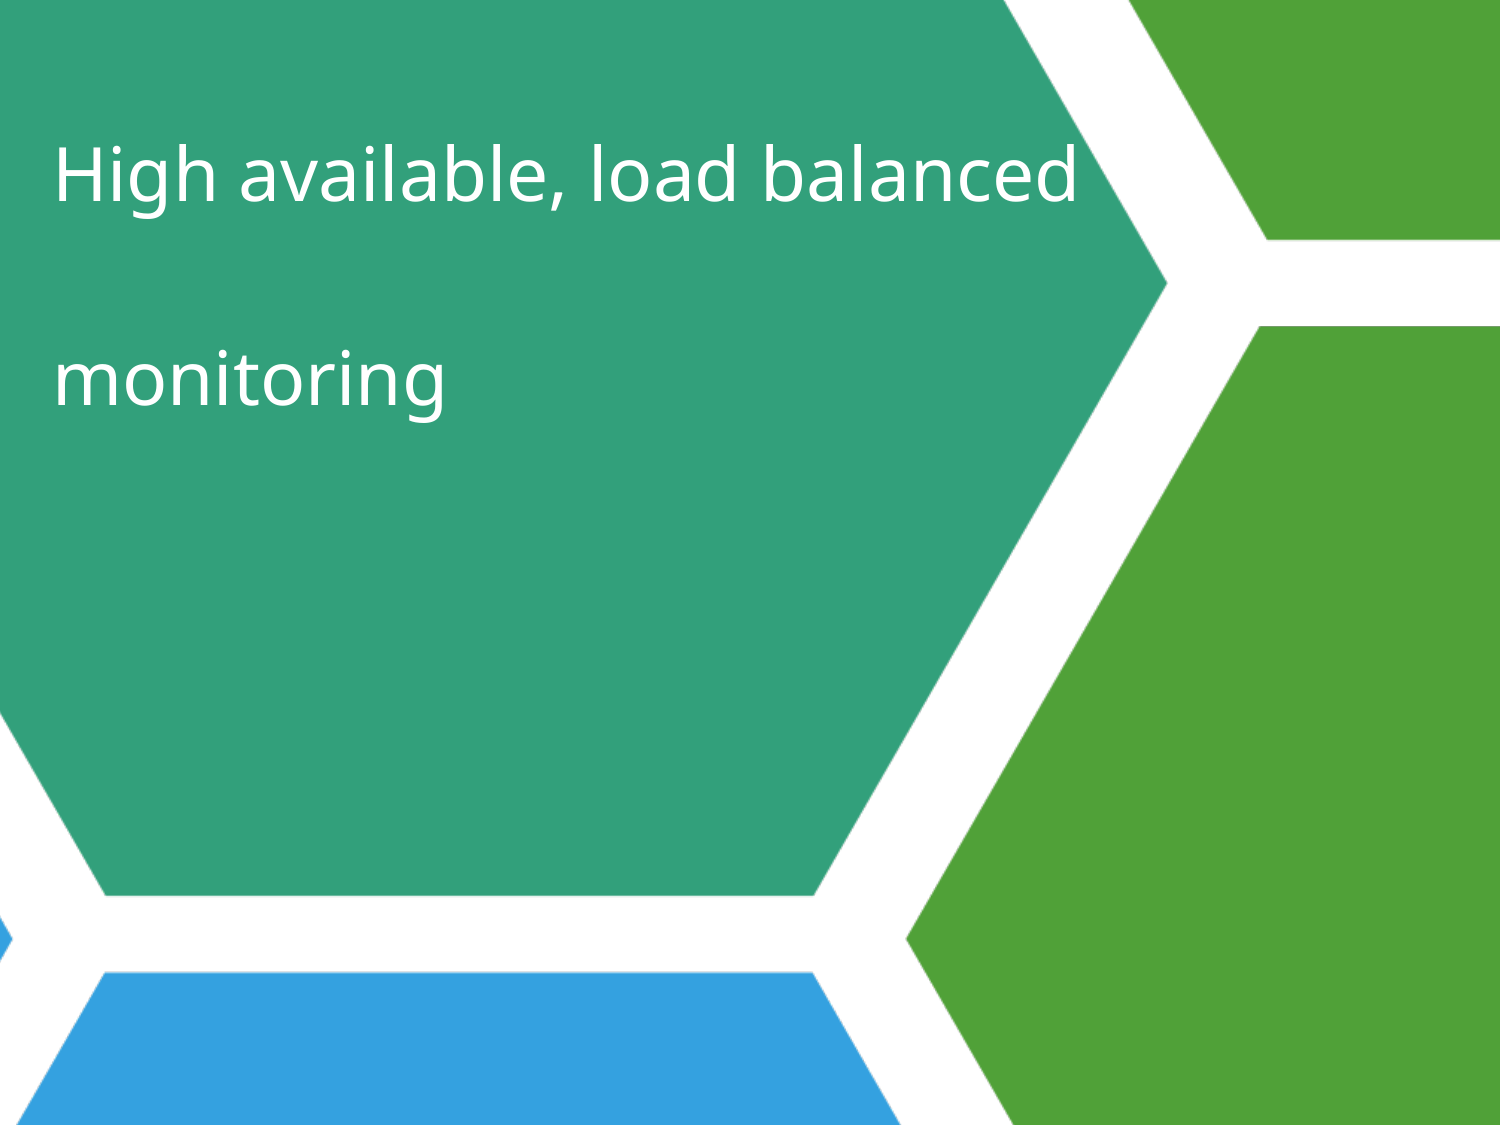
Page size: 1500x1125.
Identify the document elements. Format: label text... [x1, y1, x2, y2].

picture [0, 0, 1500, 1125]
title High available, load balanced monitoring [52, 147, 1099, 401]
